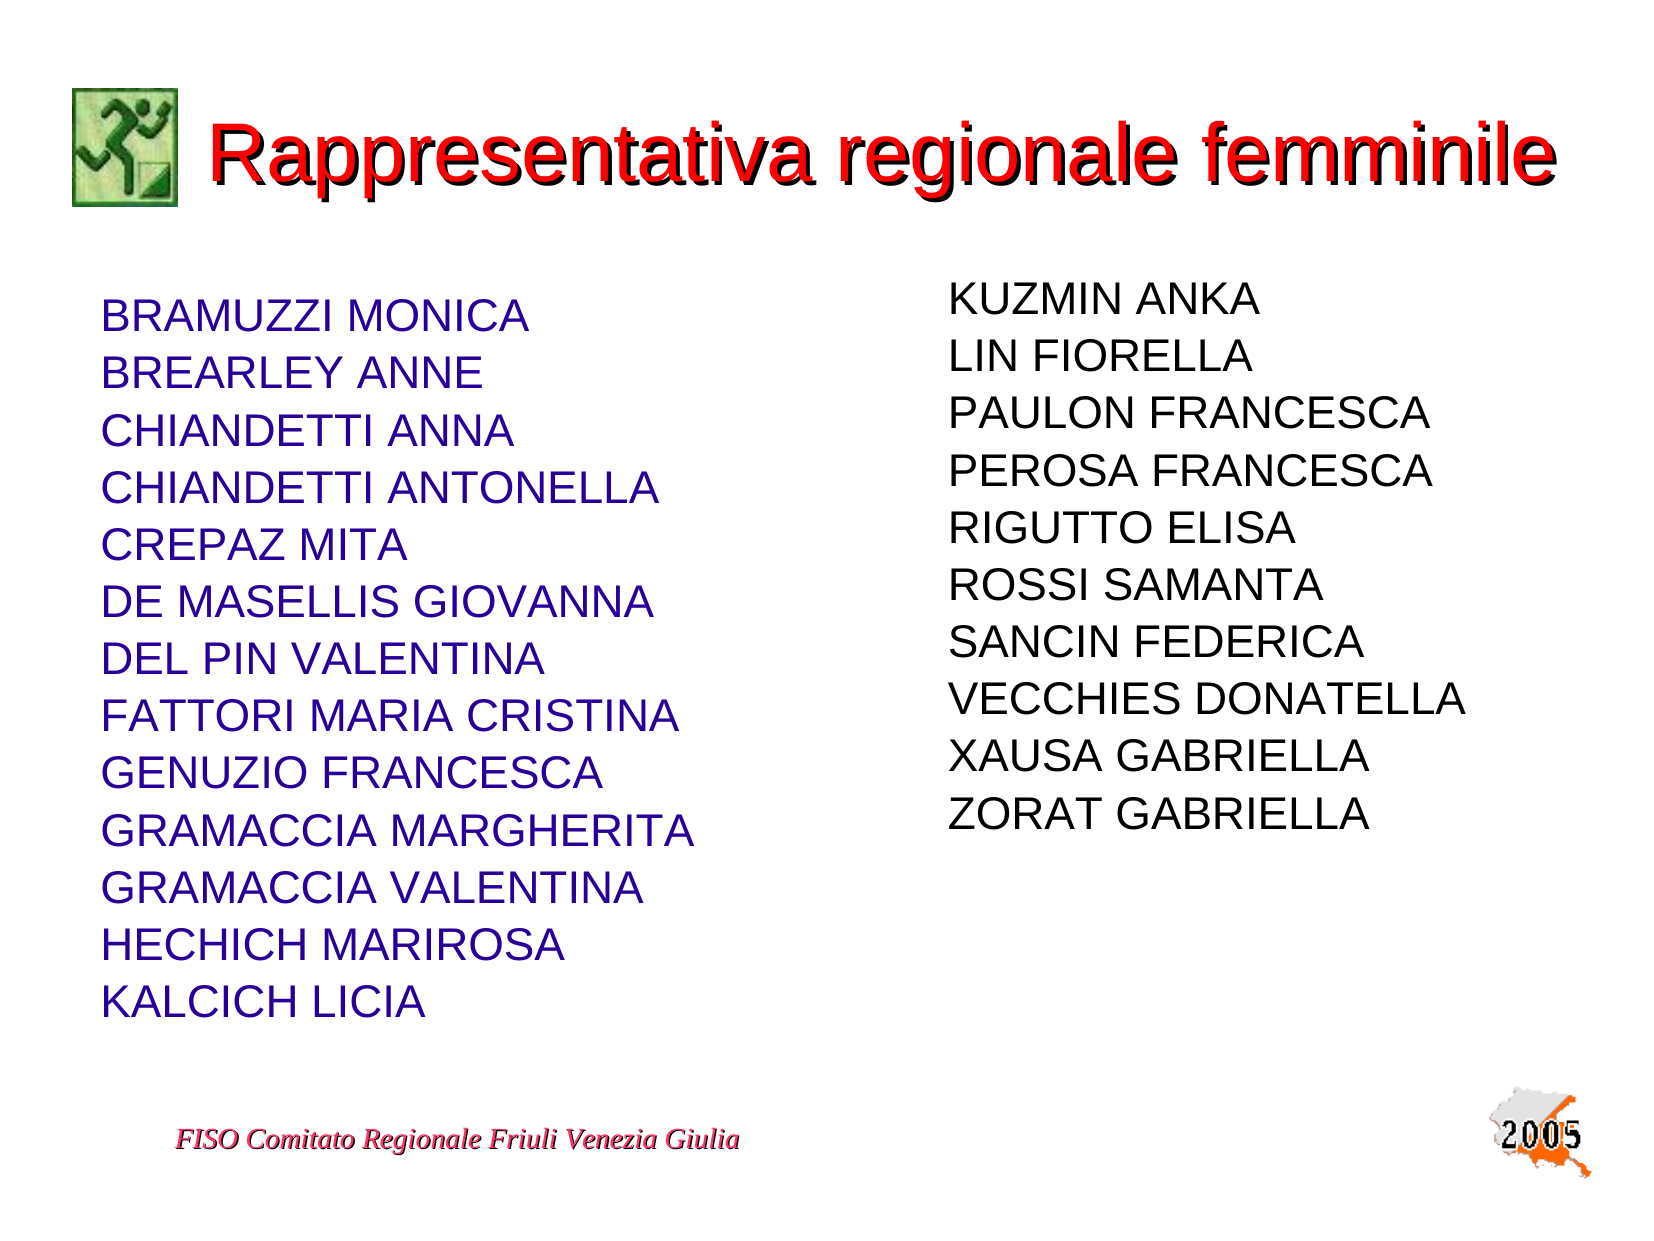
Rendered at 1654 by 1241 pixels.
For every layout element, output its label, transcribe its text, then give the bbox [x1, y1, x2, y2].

picture [1488, 1081, 1595, 1182]
title Rappresentativa regionale femminile [206, 49, 1571, 257]
text_box KUZMIN ANKA LIN FIORELLA PAULON FRANCESCA PEROSA FRANCESCA RIGUTTO ELISA ROSSI SAMANTA SANCIN FEDERICA VECCHIES DONATELLA XAUSA GABRIELLA ZORAT GABRIELLA [915, 265, 1565, 844]
picture [72, 88, 178, 207]
list BRAMUZZI MONICA BREARLEY ANNE CHIANDETTI ANNA CHIANDETTI ANTONELLA CREPAZ MITA DE MASELLIS GIOVANNA DEL PIN VALENTINA FATTORI MARIA CRISTINA GENUZIO FRANCESCA GRAMACCIA MARGHERITA GRAMACCIA VALENTINA HECHICH MARIROSA KALCICH LICIA [82, 290, 798, 1063]
